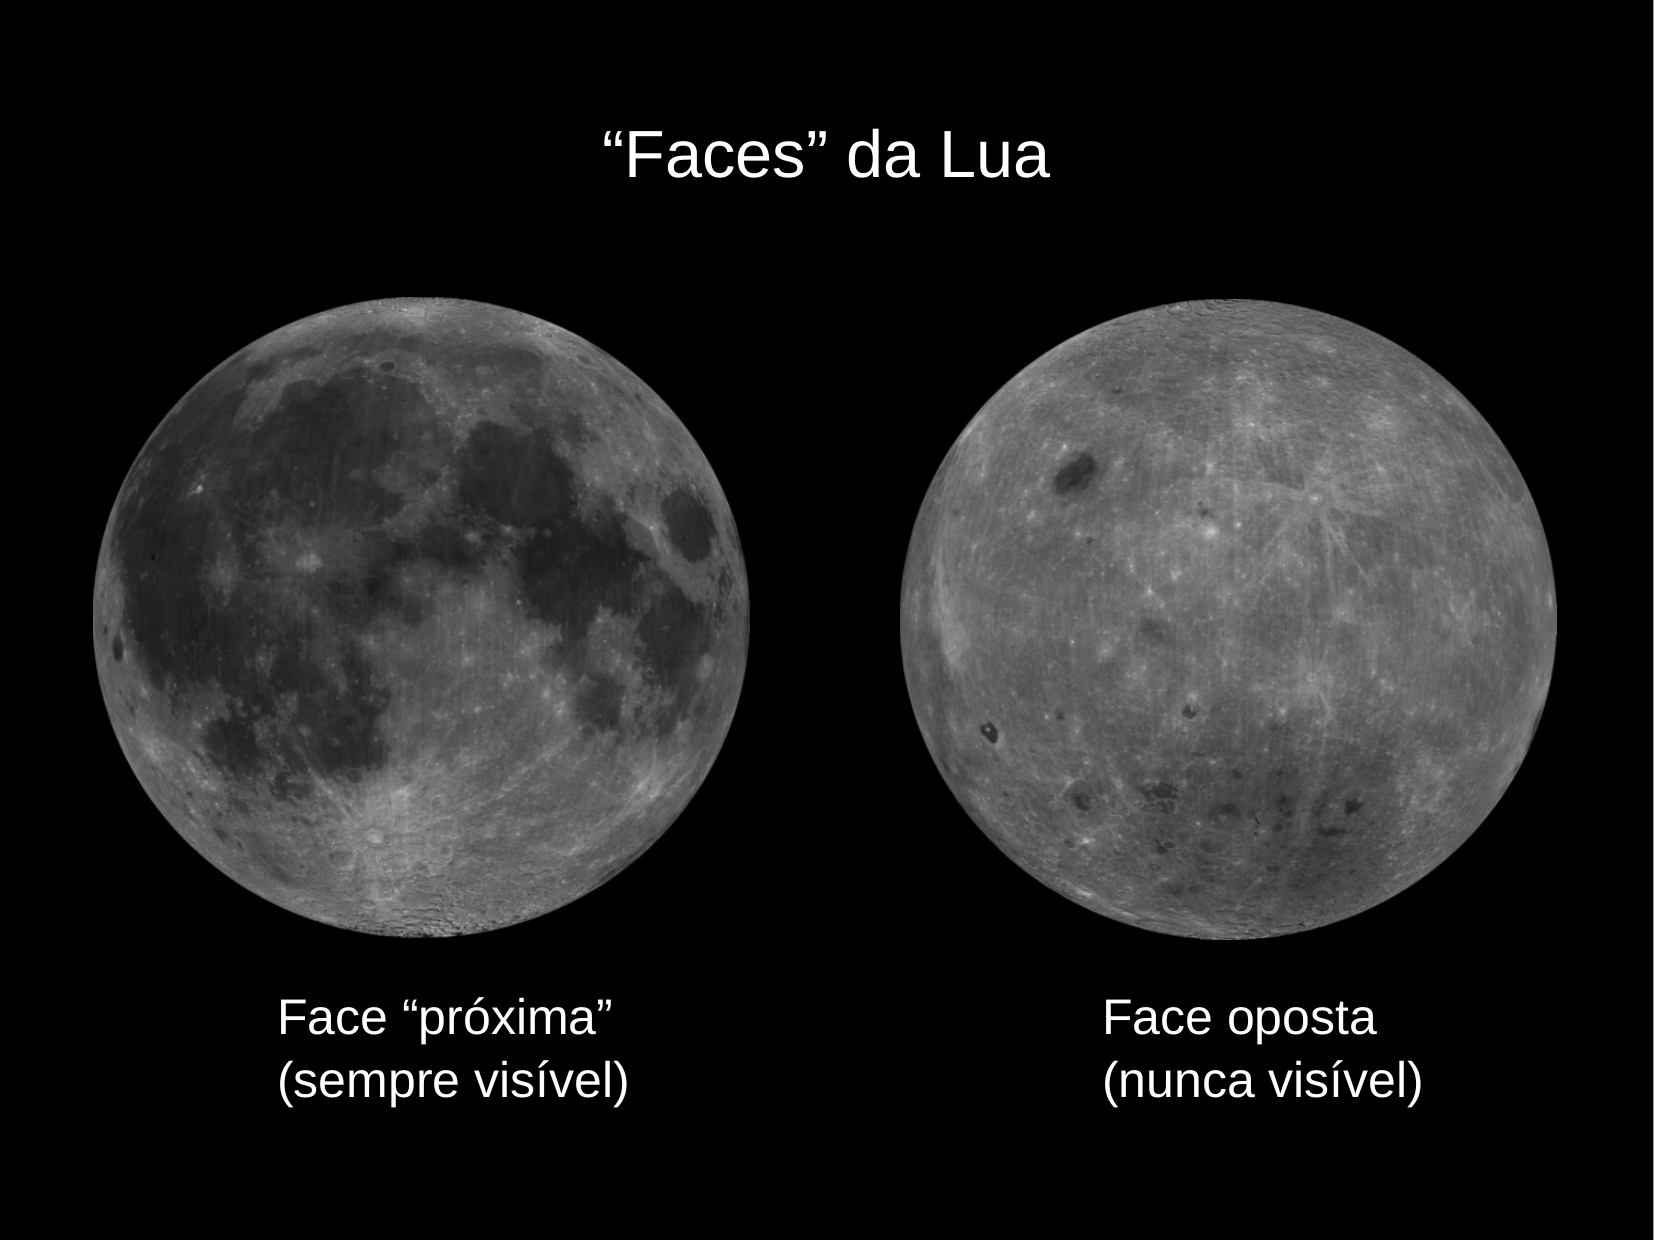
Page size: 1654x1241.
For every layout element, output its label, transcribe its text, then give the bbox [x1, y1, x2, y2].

title “Faces” da Lua [82, 49, 1571, 257]
text_box Face oposta (nunca visível) [1087, 974, 1391, 1052]
text_box Face “próxima” (sempre visível) [262, 974, 594, 1052]
picture [93, 297, 751, 938]
picture [900, 299, 1557, 940]
